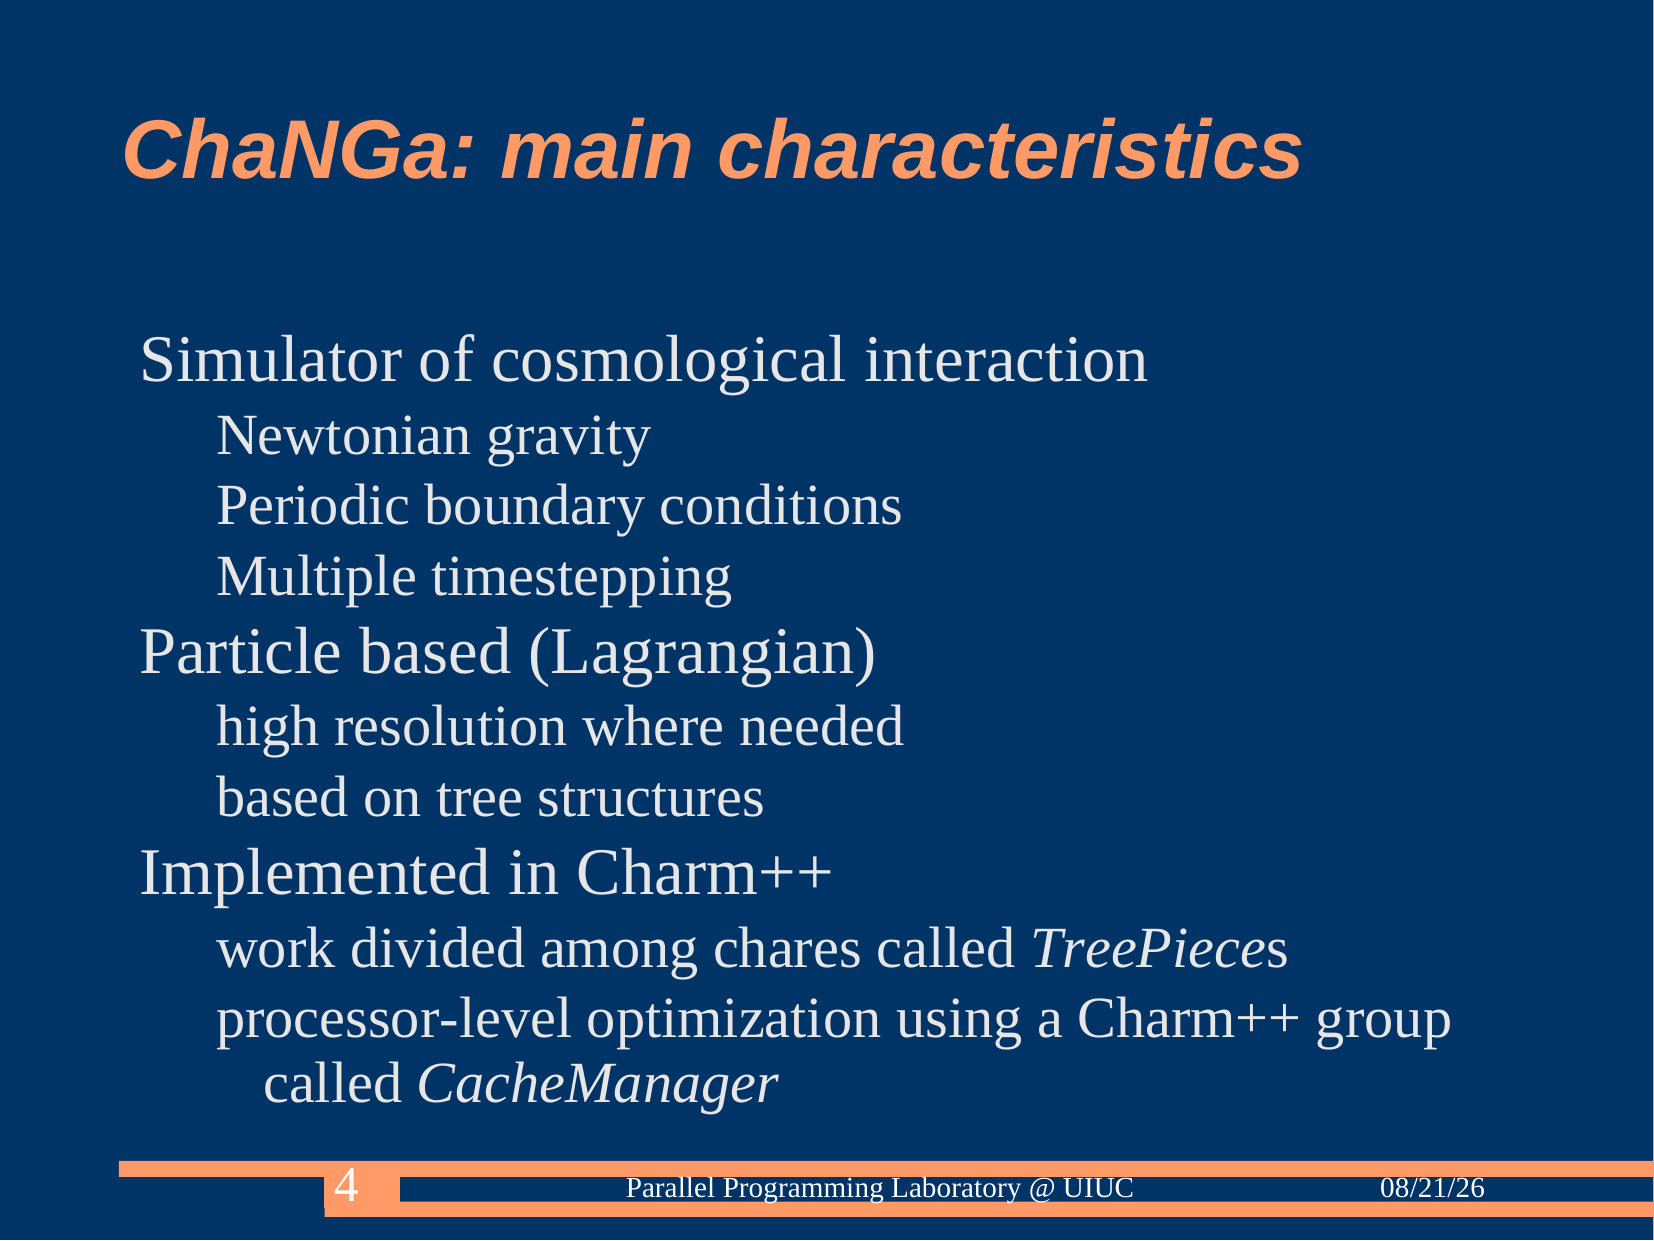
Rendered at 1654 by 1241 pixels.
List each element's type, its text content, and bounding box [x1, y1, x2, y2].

title ChaNGa: main characteristics [121, 46, 1534, 254]
list Simulator of cosmological interaction Newtonian gravity Periodic boundary conditions Multiple timestepping Particle based (Lagrangian) high resolution where needed based on tree structures Implemented in Charm++ work divided among chares called TreePieces processor-level optimization using a Charm++ group called CacheManager [121, 322, 1561, 1133]
